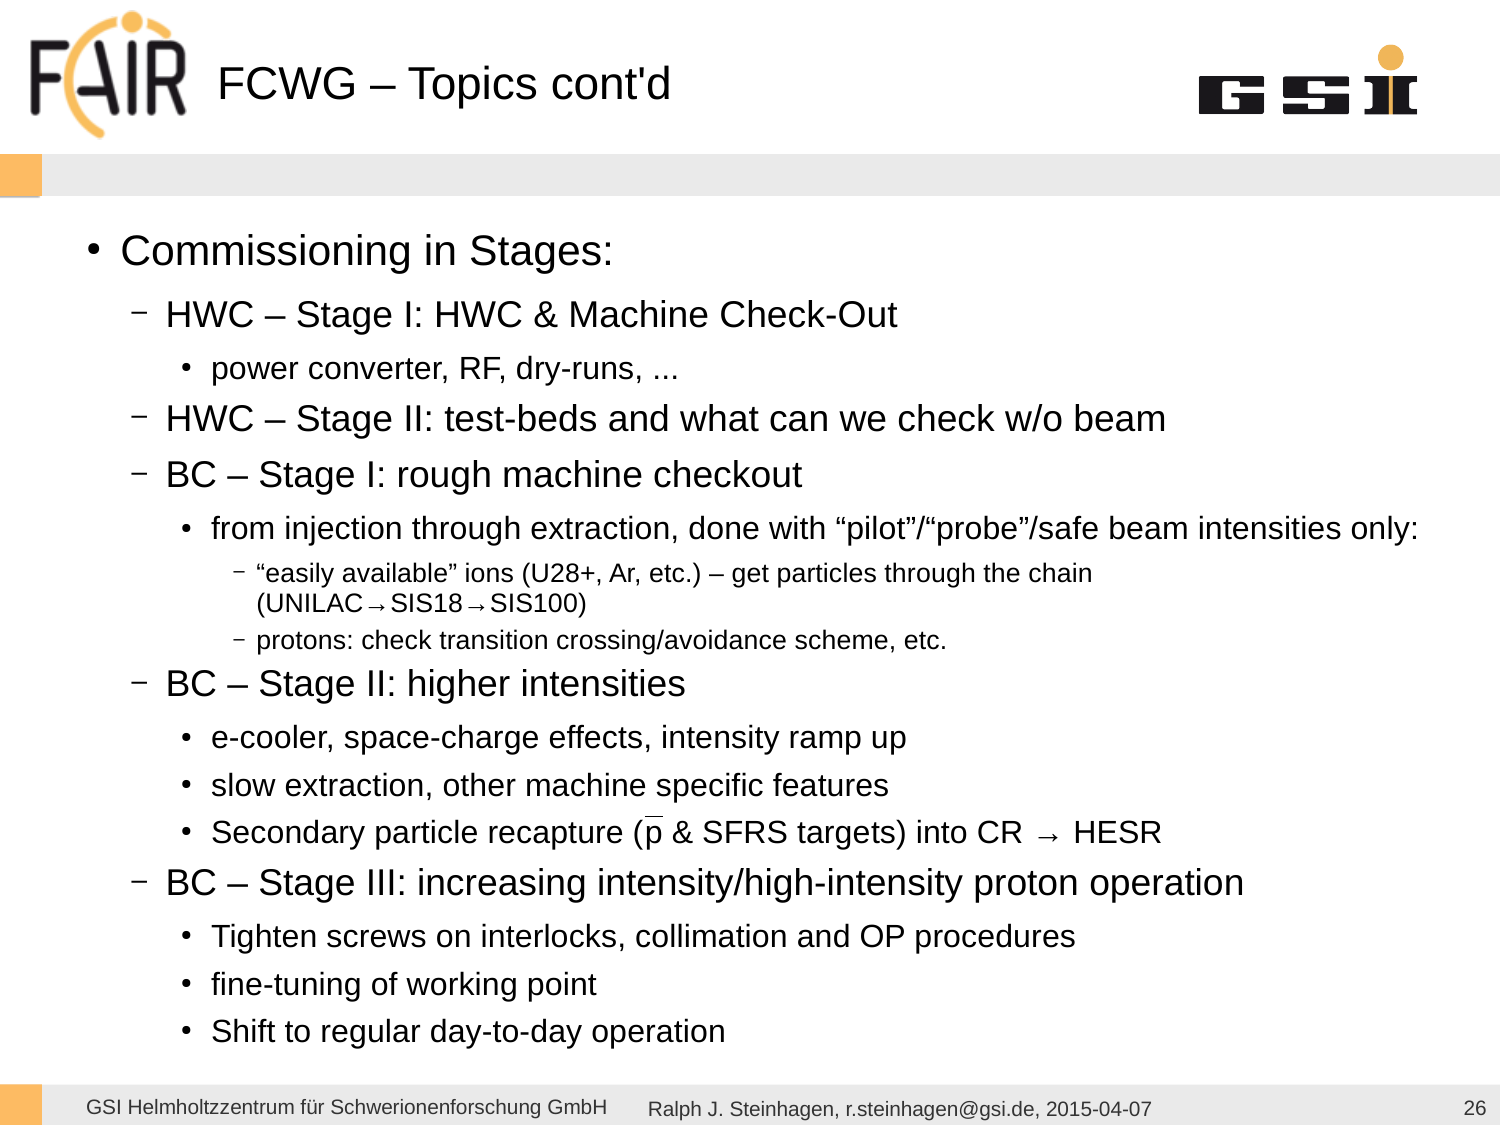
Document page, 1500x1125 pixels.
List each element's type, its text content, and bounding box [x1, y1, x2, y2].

title FCWG – Topics cont'd [217, 20, 1180, 147]
picture [30, 9, 187, 141]
picture [1197, 42, 1419, 117]
list Commissioning in Stages: HWC – Stage I: HWC & Machine Check-Out power converter, RF, dry-runs, ... HWC – Stage II: test-beds and what can we check w/o beam BC – Stage I: rough machine checkout from injection through extraction, done with “pilot”/“probe”/safe beam intensities only: “easily available” ions (U28+, Ar, etc.) – get particles through the chain (UNILAC→SIS18→SIS100) protons: check transition crossing/avoidance scheme, etc. BC – Stage II: higher intensities e-cooler, space-charge effects, intensity ramp up slow extraction, other machine specific features Secondary particle recapture (p & SFRS targets) into CR → HESR BC – Stage III: increasing intensity/high-intensity proton operation Tighten screws on interlocks, collimation and OP procedures fine-tuning of working point Shift to regular day-to-day operation [75, 226, 1425, 1050]
